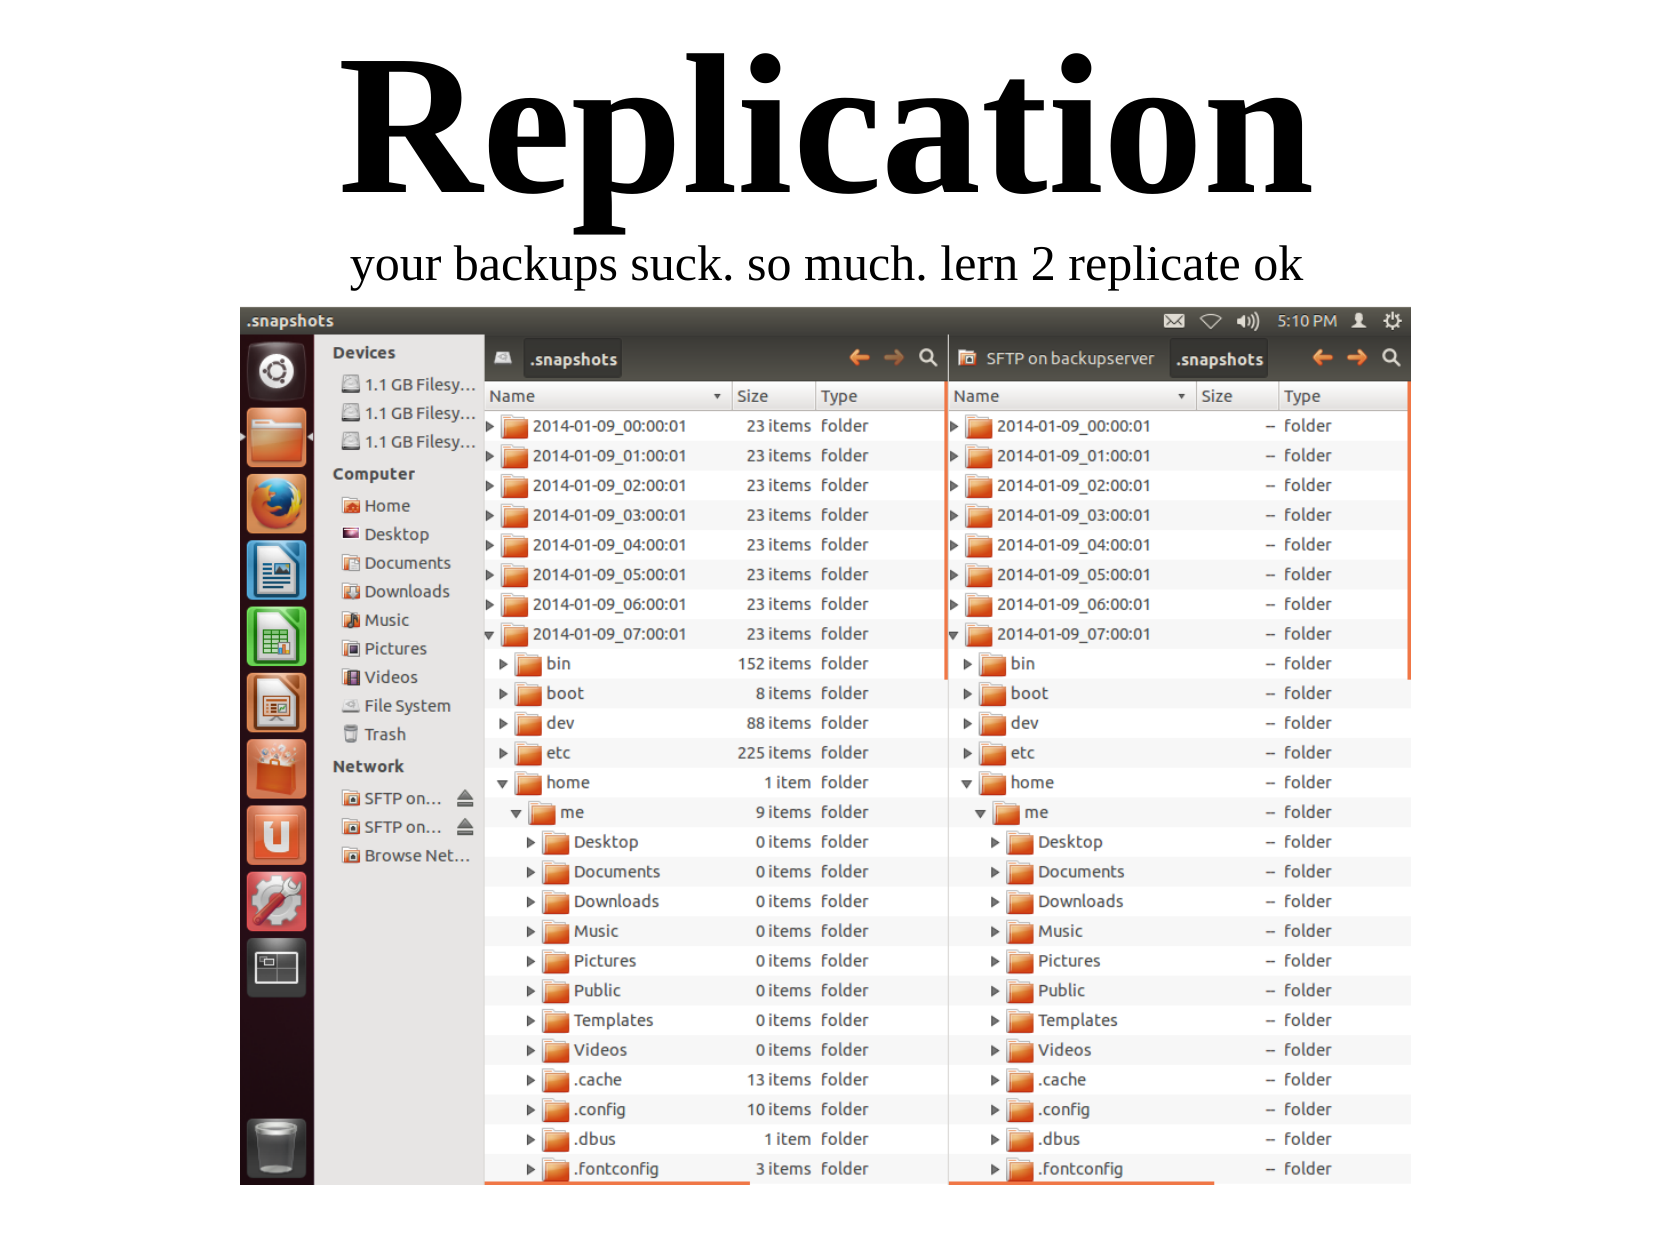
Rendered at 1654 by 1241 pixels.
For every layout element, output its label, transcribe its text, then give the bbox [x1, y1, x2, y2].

picture [240, 453, 1411, 1186]
title Replication your backups suck. so much. lern 2 replicate ok [0, 0, 1654, 453]
